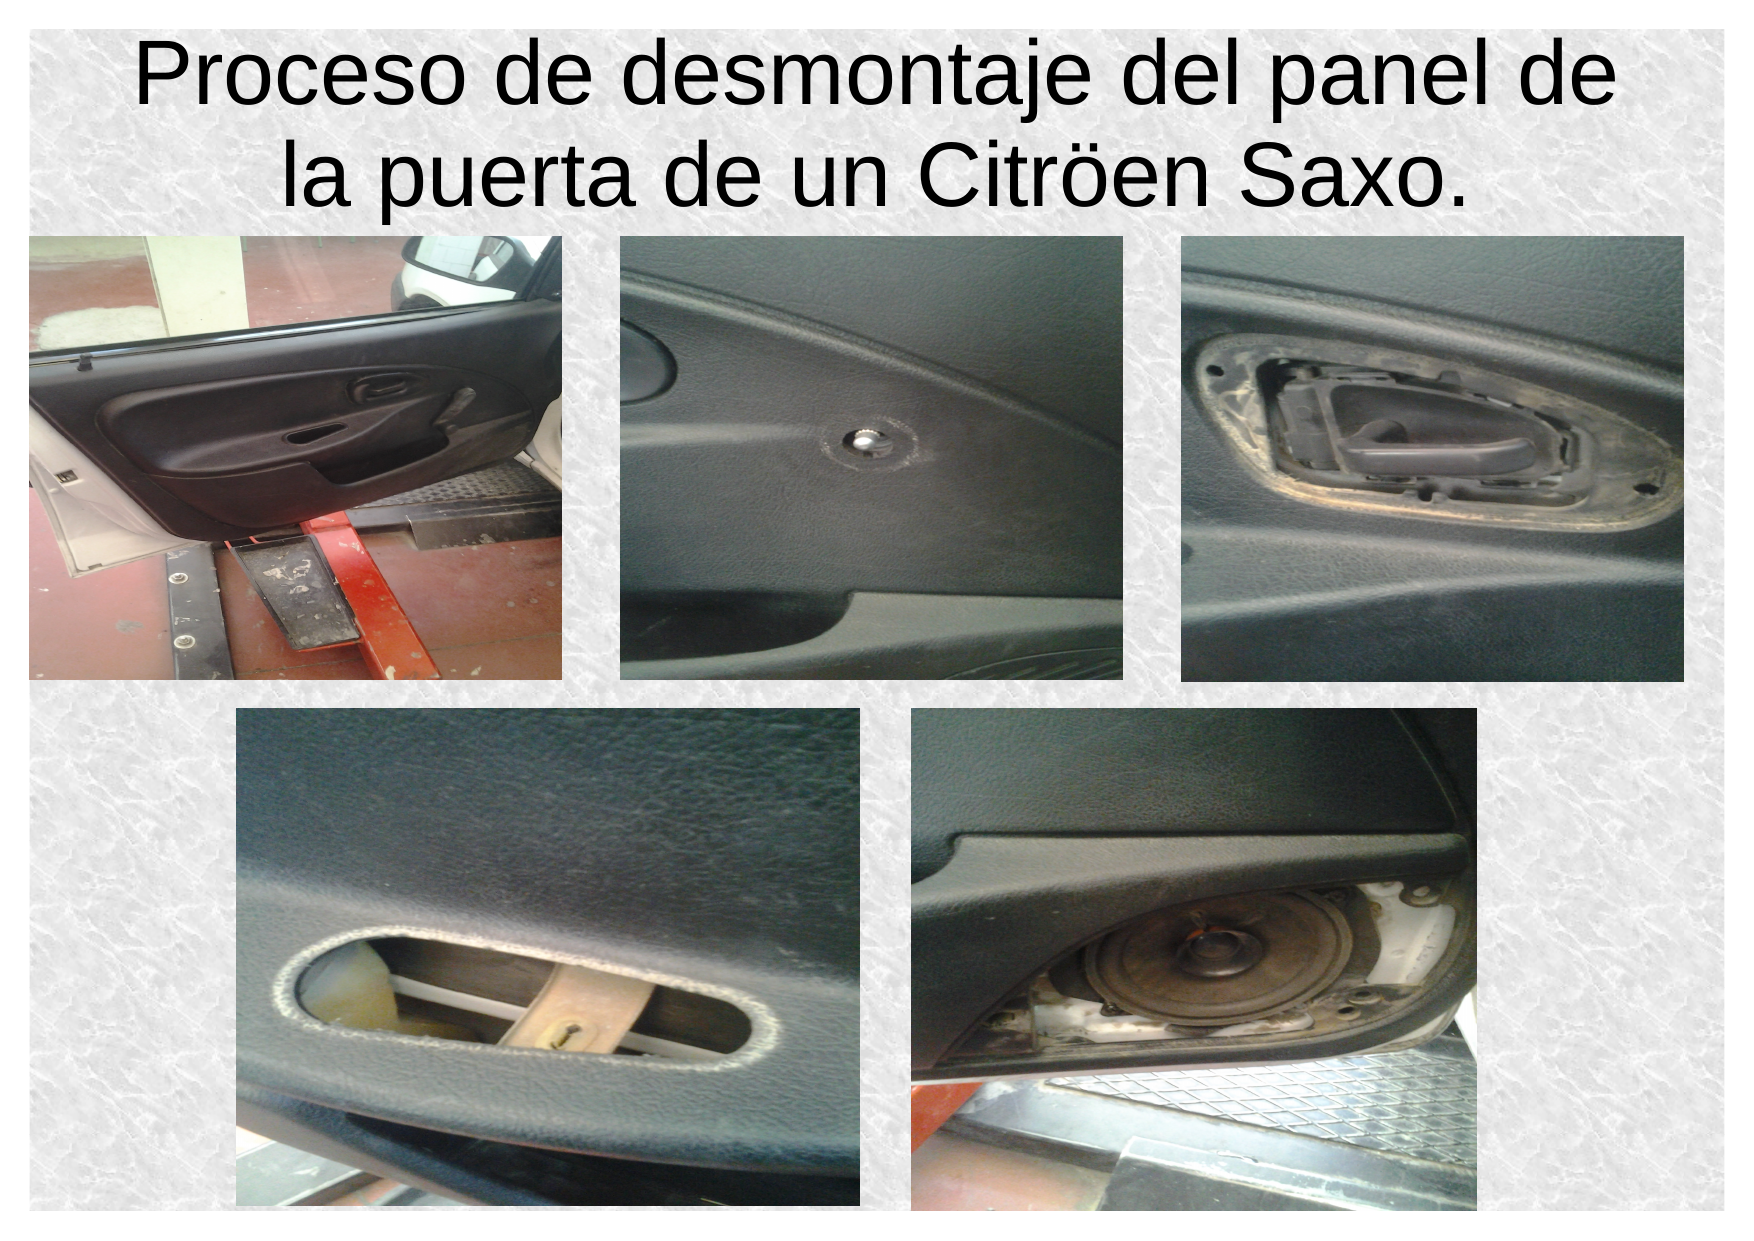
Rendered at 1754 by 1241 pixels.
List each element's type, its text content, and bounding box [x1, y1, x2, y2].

picture [29, 29, 1725, 1211]
title Proceso de desmontaje del panel de la puerta de un Citröen Saxo. [114, 21, 1640, 329]
